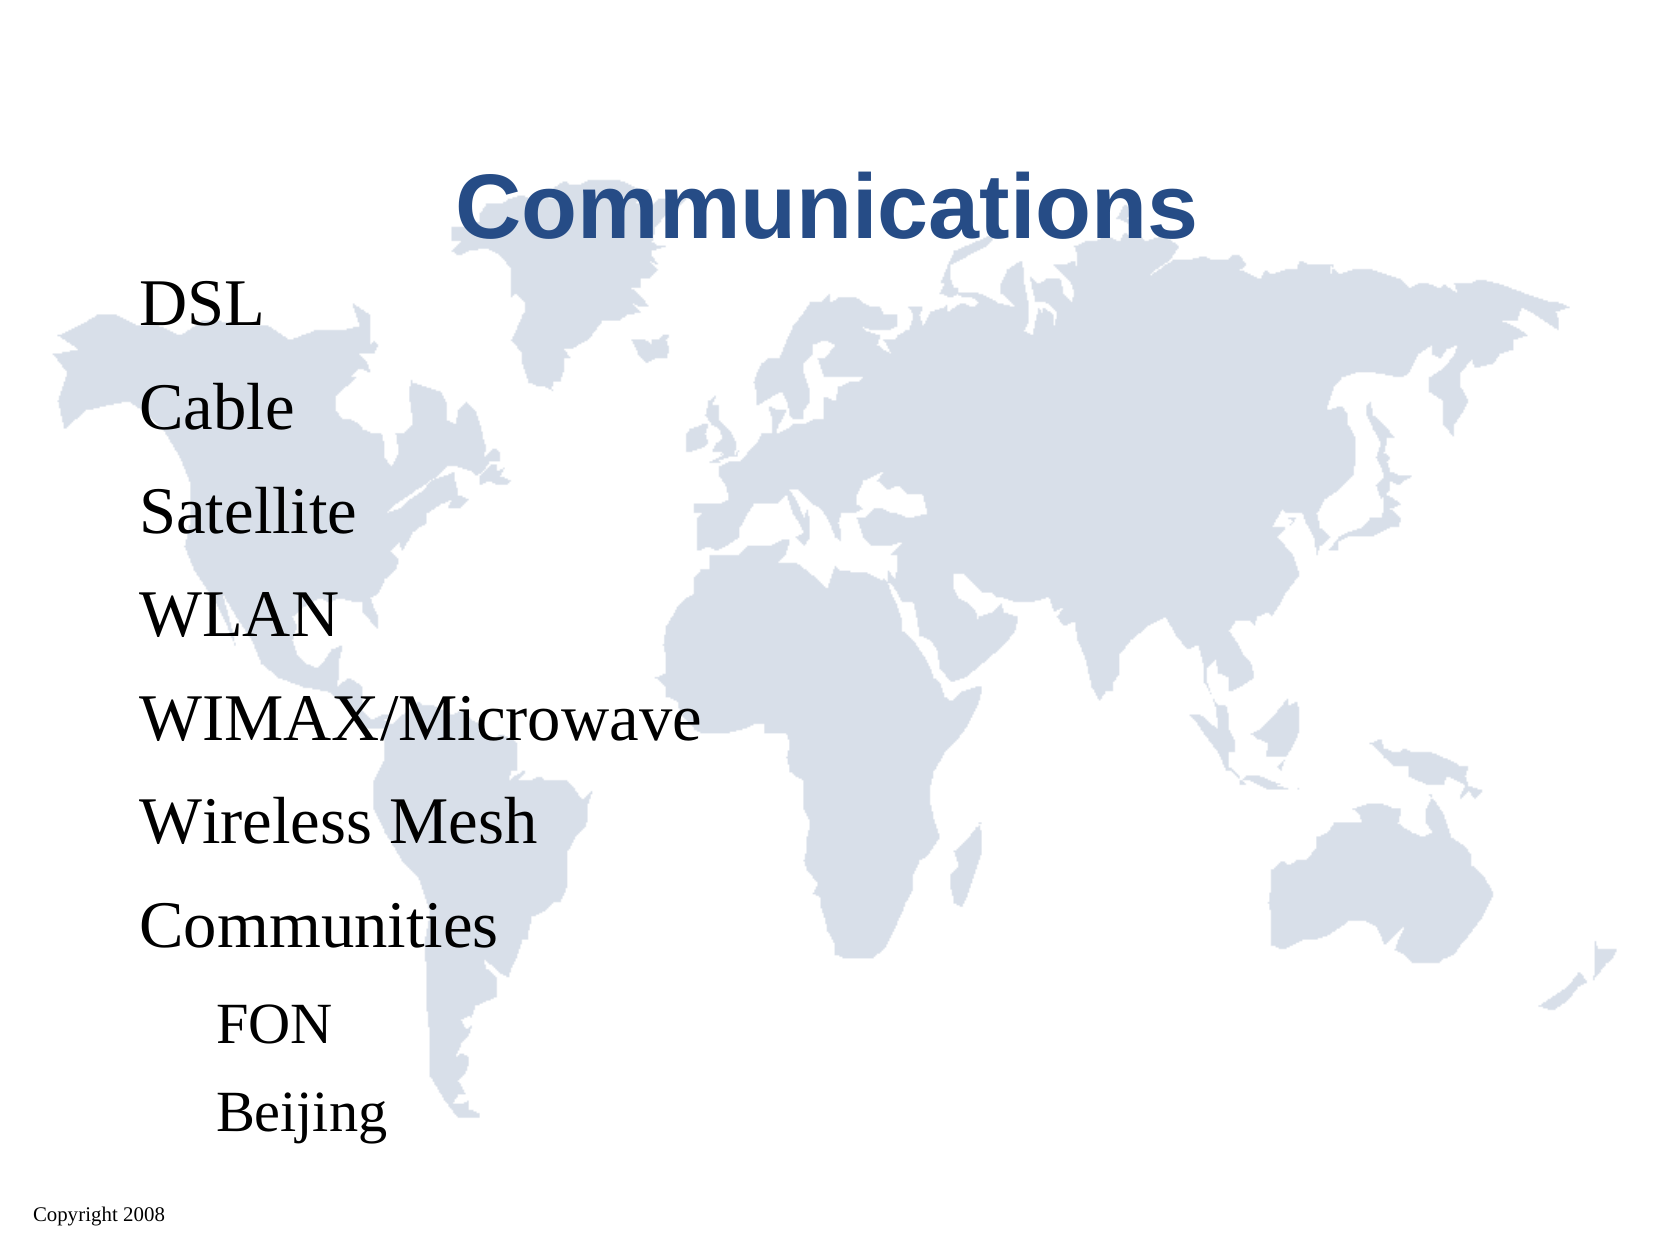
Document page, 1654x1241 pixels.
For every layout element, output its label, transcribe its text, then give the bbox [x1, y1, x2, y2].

title Communications [121, 102, 1534, 266]
list DSL Cable Satellite WLAN WIMAX/Microwave Wireless Mesh Communities FON Beijing [121, 266, 1534, 1241]
picture [28, 99, 1645, 1154]
